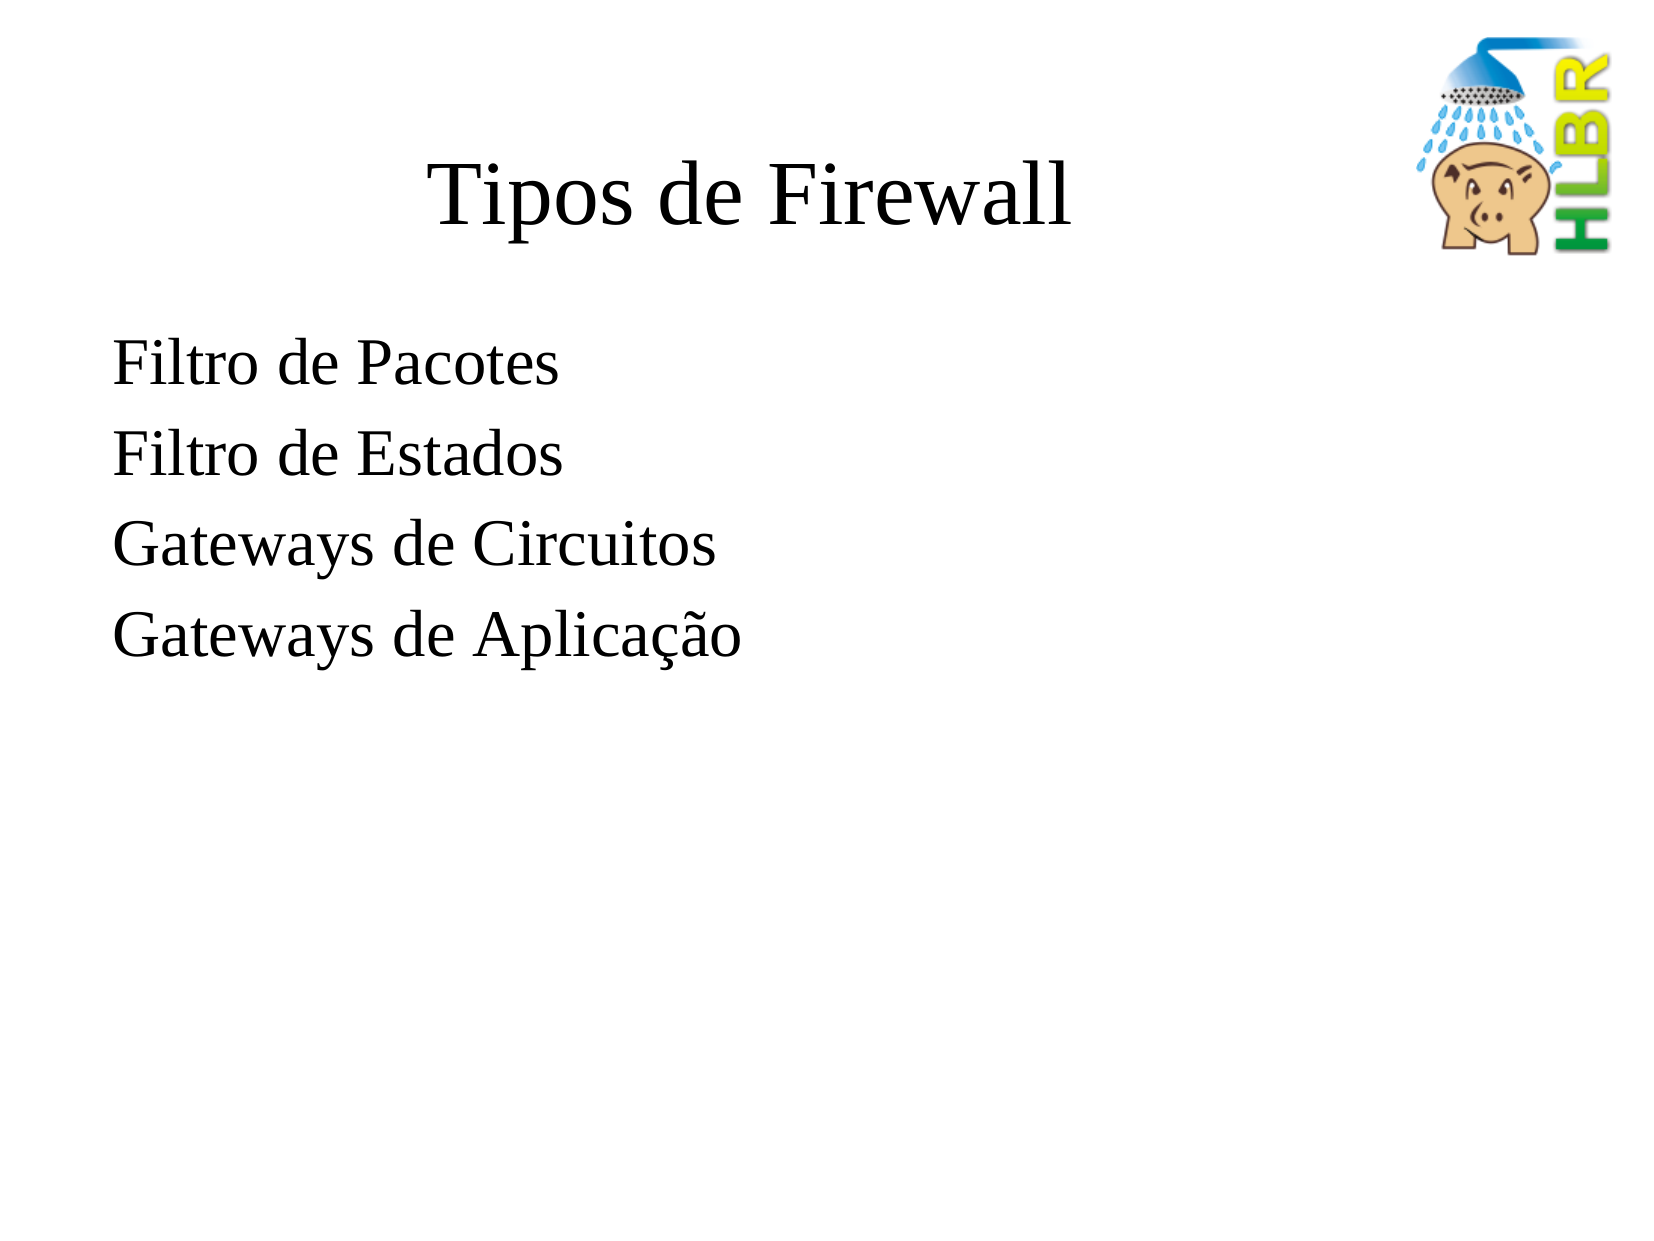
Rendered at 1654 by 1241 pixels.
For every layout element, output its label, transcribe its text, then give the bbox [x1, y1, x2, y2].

list Filtro de Pacotes Filtro de Estados Gateways de Circuitos Gateways de Aplicação [112, 324, 1388, 1020]
title Tipos de Firewall [112, 76, 1388, 312]
picture [1416, 37, 1612, 260]
